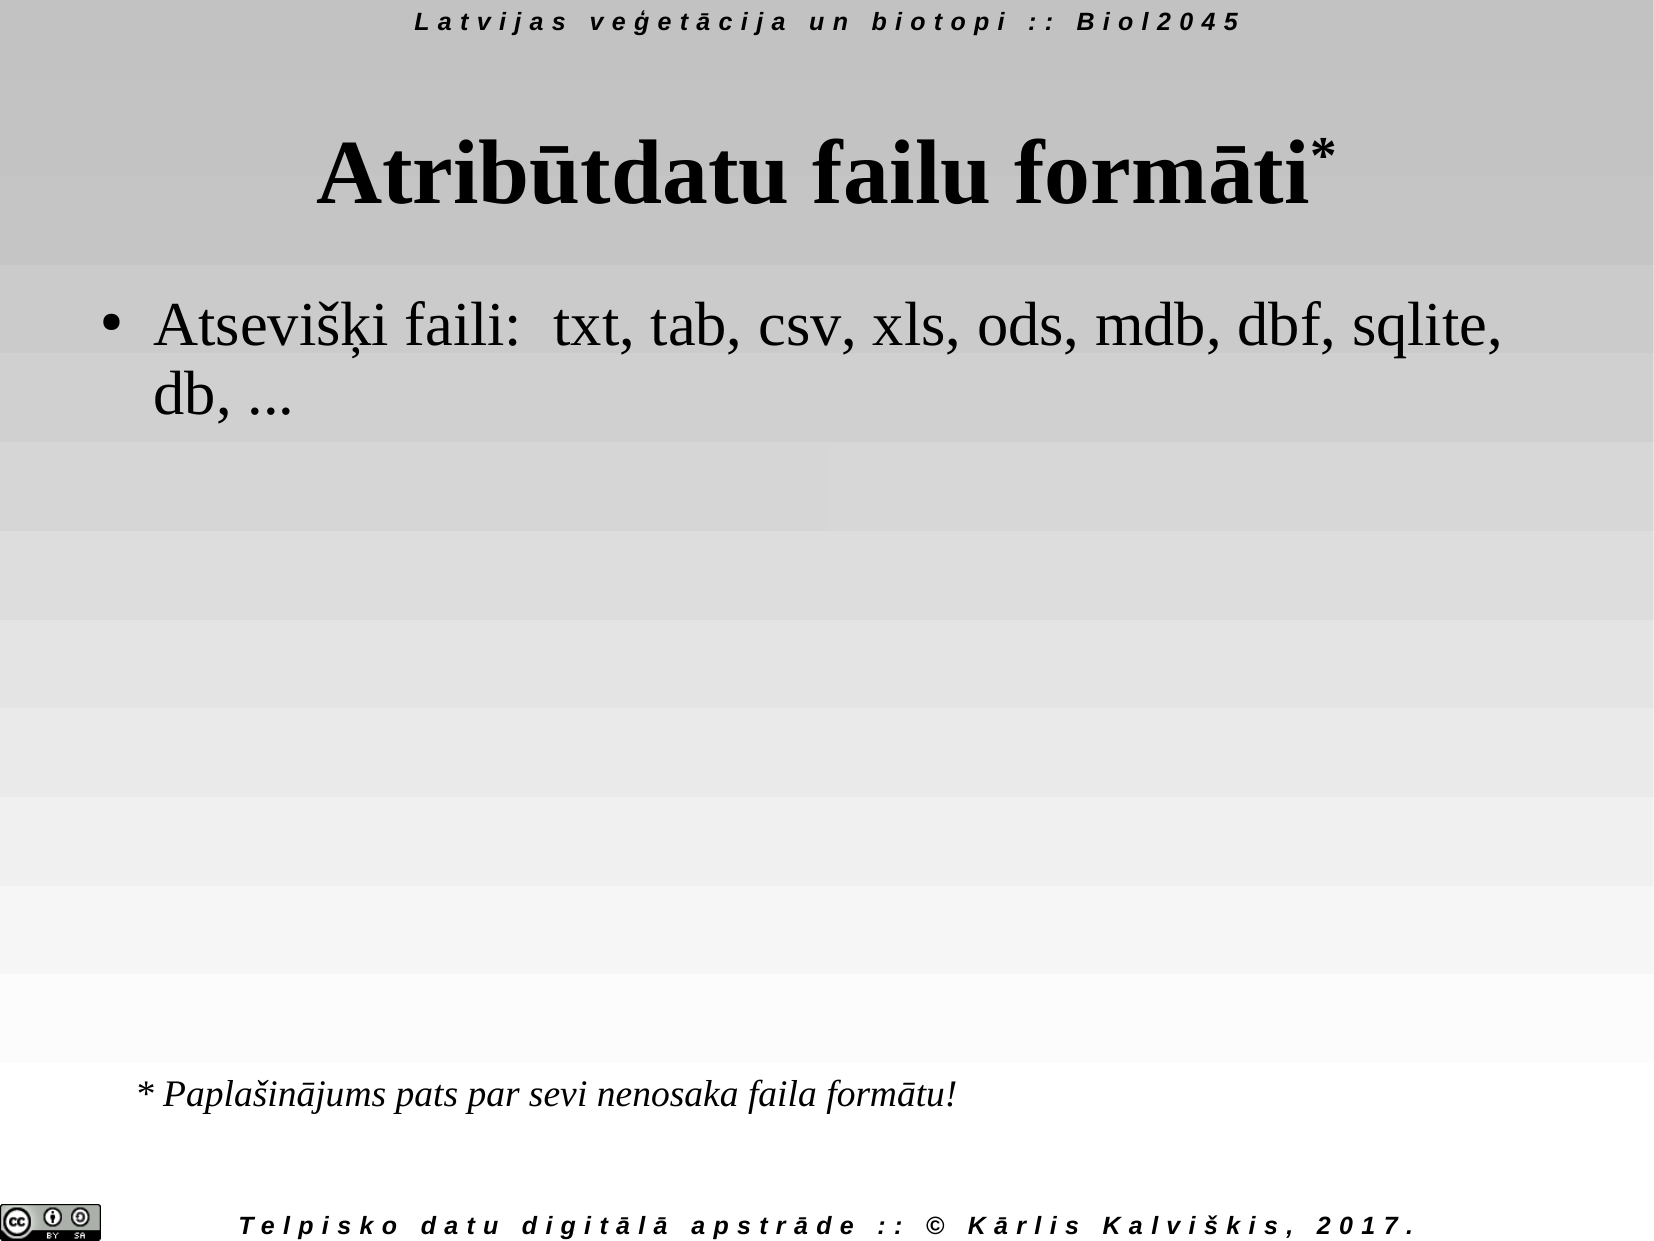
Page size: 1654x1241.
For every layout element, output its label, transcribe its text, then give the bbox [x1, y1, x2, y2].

title Atribūtdatu failu formāti* [29, 49, 1625, 296]
text_box * Paplašinājums pats par sevi nenosaka faila formātu! [120, 1065, 974, 1123]
picture [0, 0, 1654, 1241]
list Atsevišķi faili: txt, tab, csv, xls, ods, mdb, dbf, sqlite, db, ... [82, 289, 1571, 1113]
